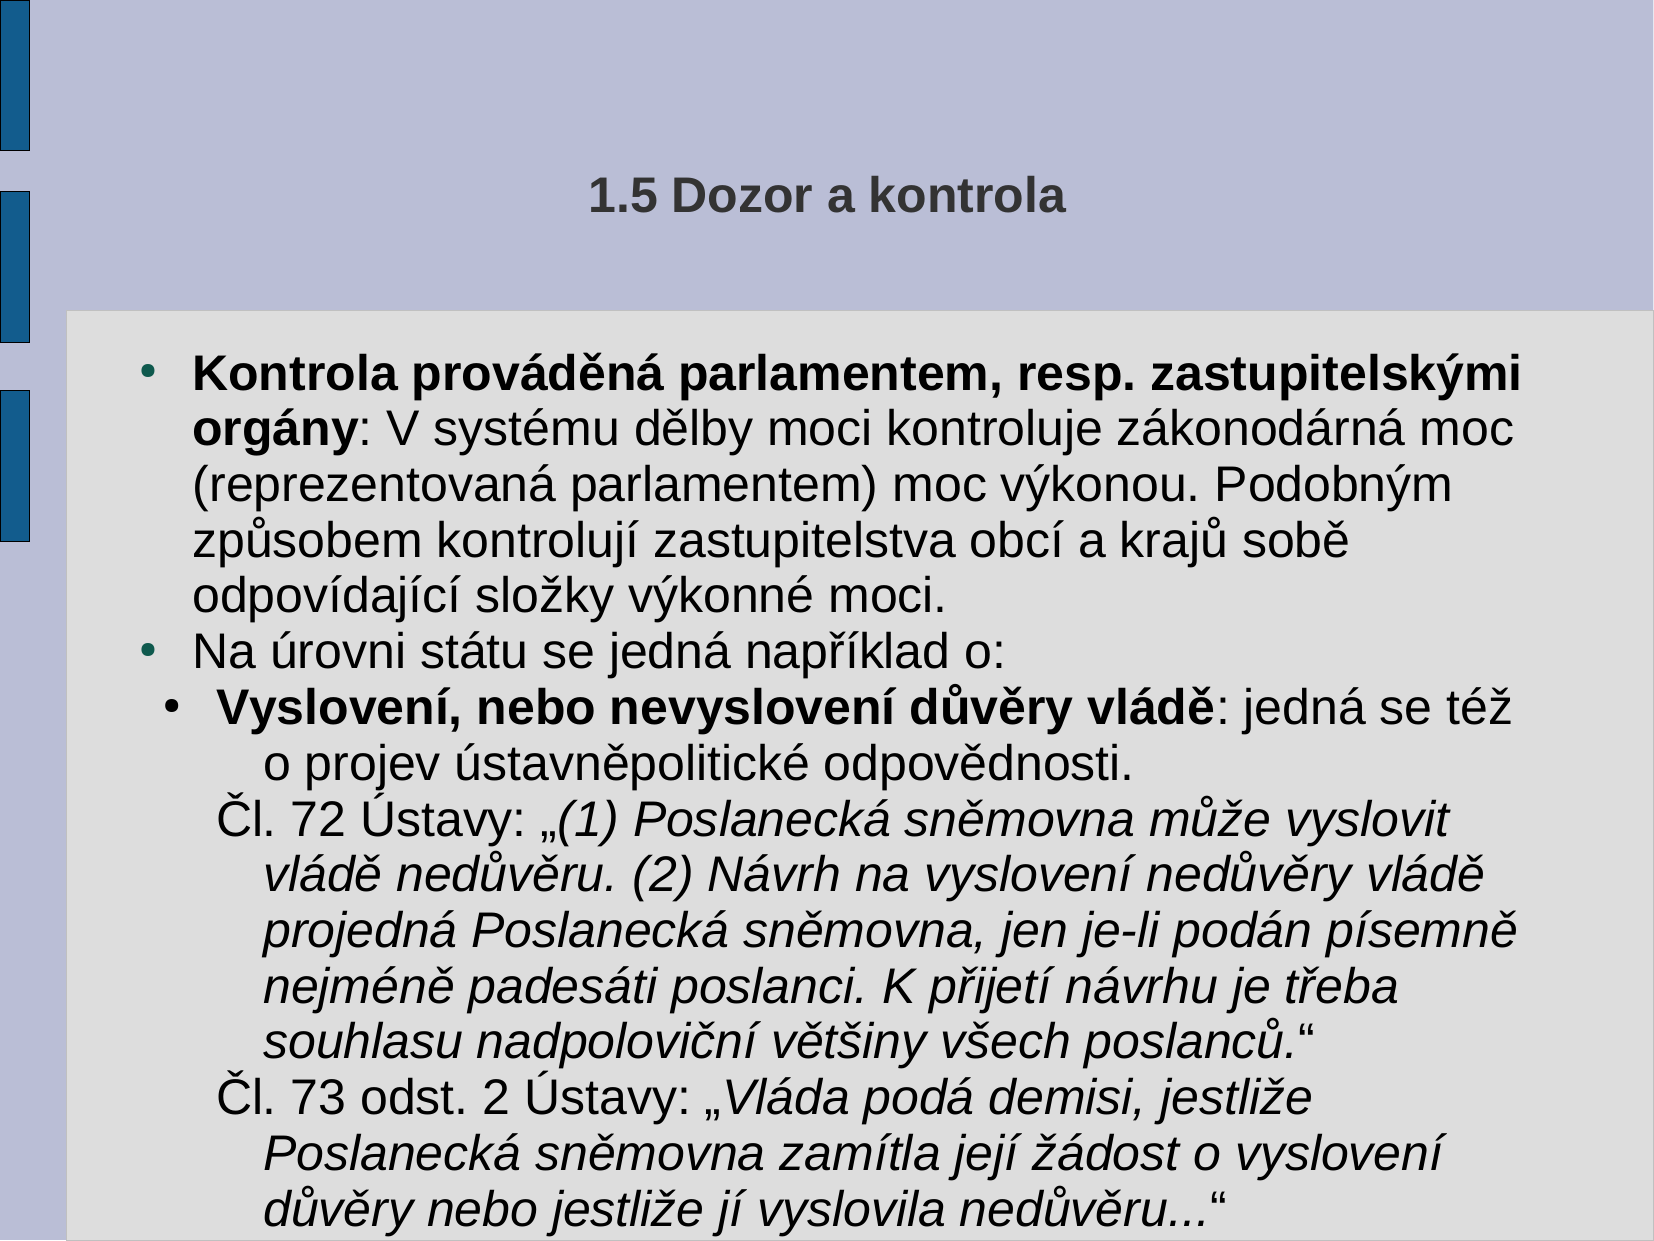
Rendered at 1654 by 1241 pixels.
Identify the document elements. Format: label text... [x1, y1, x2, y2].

list Kontrola prováděná parlamentem, resp. zastupitelskými orgány: V systému dělby moci kontroluje zákonodárná moc (reprezentovaná parlamentem) moc výkonou. Podobným způsobem kontrolují zastupitelstva obcí a krajů sobě odpovídající složky výkonné moci. Na úrovni státu se jedná například o: Vyslovení, nebo nevyslovení důvěry vládě: jedná se též o projev ústavněpolitické odpovědnosti. Čl. 72 Ústavy: „(1) Poslanecká sněmovna může vyslovit vládě nedůvěru. (2) Návrh na vyslovení nedůvěry vládě projedná Poslanecká sněmovna, jen je-li podán písemně nejméně padesáti poslanci. K přijetí návrhu je třeba souhlasu nadpoloviční většiny všech poslanců.“ Čl. 73 odst. 2 Ústavy: „Vláda podá demisi, jestliže Poslanecká sněmovna zamítla její žádost o vyslovení důvěry nebo jestliže jí vyslovila nedůvěru...“ [121, 344, 1534, 1241]
title 1.5 Dozor a kontrola [121, 91, 1534, 299]
